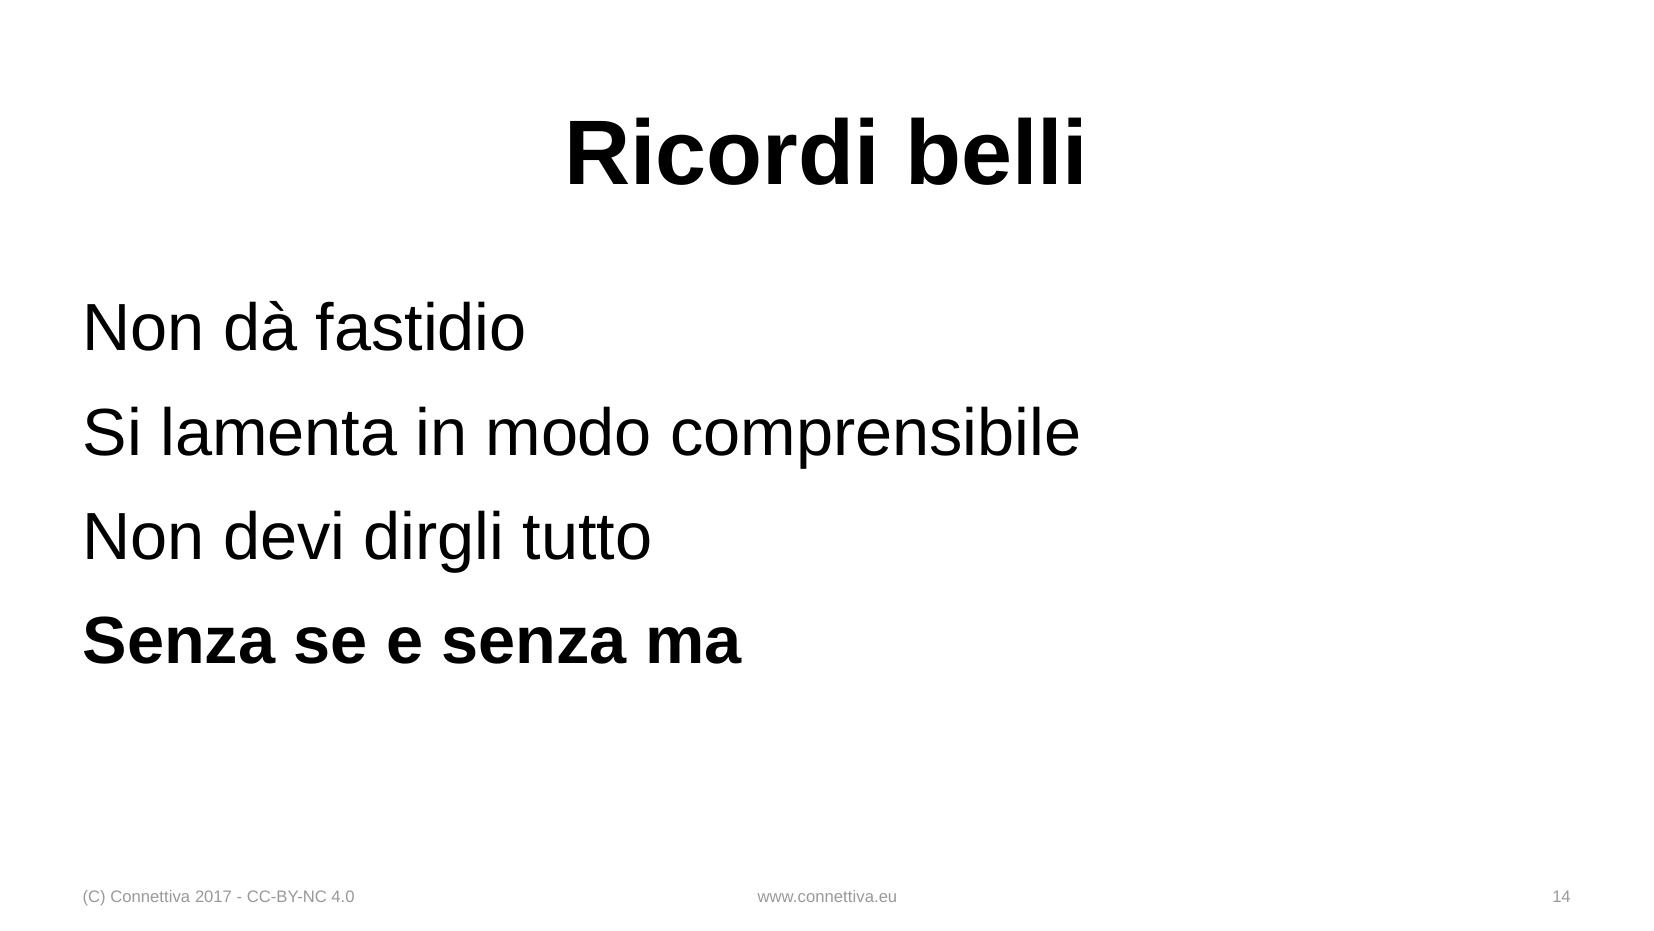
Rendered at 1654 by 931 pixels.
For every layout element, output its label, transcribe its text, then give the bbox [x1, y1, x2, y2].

list Non dà fastidio Si lamenta in modo comprensibile Non devi dirgli tutto Senza se e senza ma [82, 290, 1571, 931]
title Ricordi belli [82, 49, 1571, 257]
